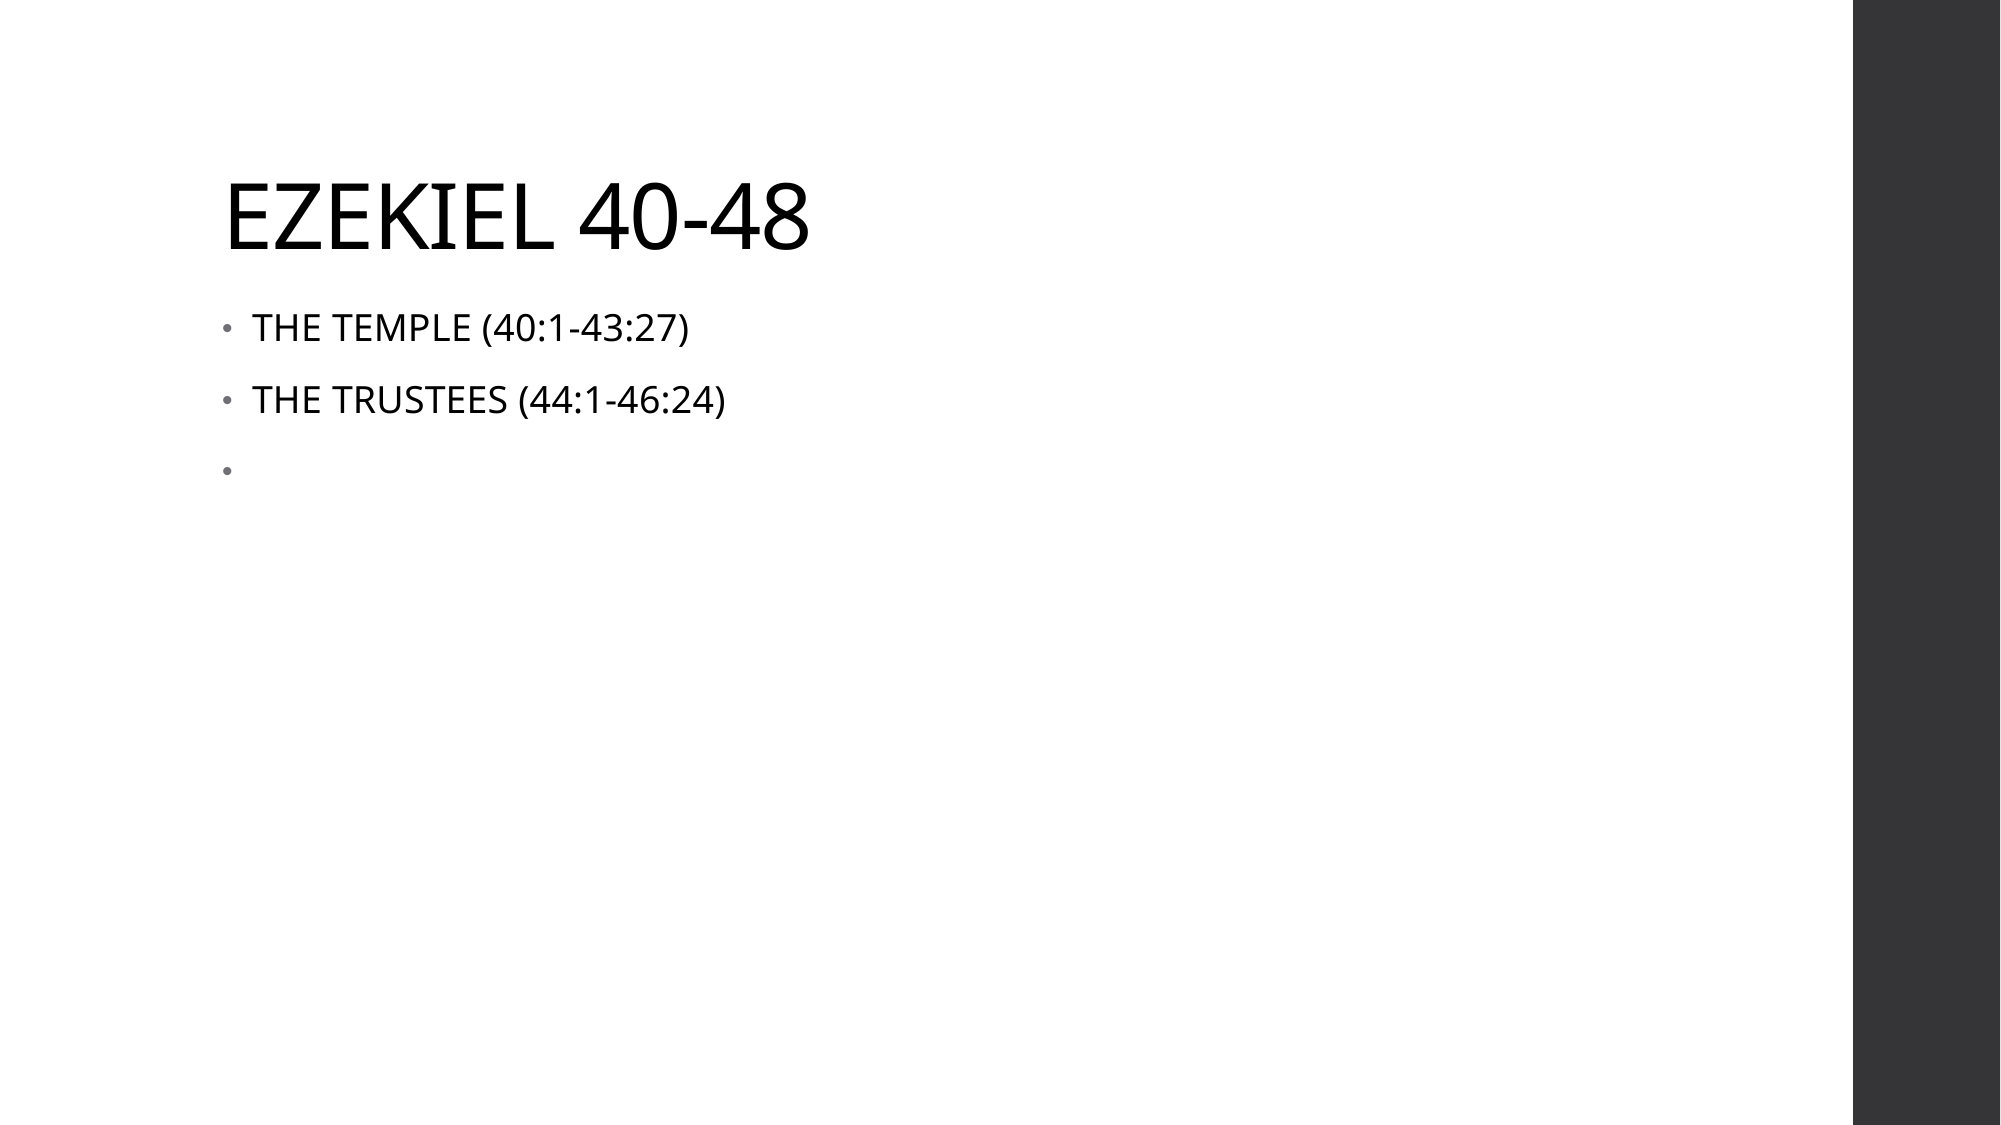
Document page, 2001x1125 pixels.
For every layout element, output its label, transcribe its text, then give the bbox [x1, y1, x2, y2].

list THE TEMPLE (40:1-43:27) THE TRUSTEES (44:1-46:24) [206, 299, 1617, 1014]
title EZEKIEL 40-48 [206, 60, 1797, 278]
